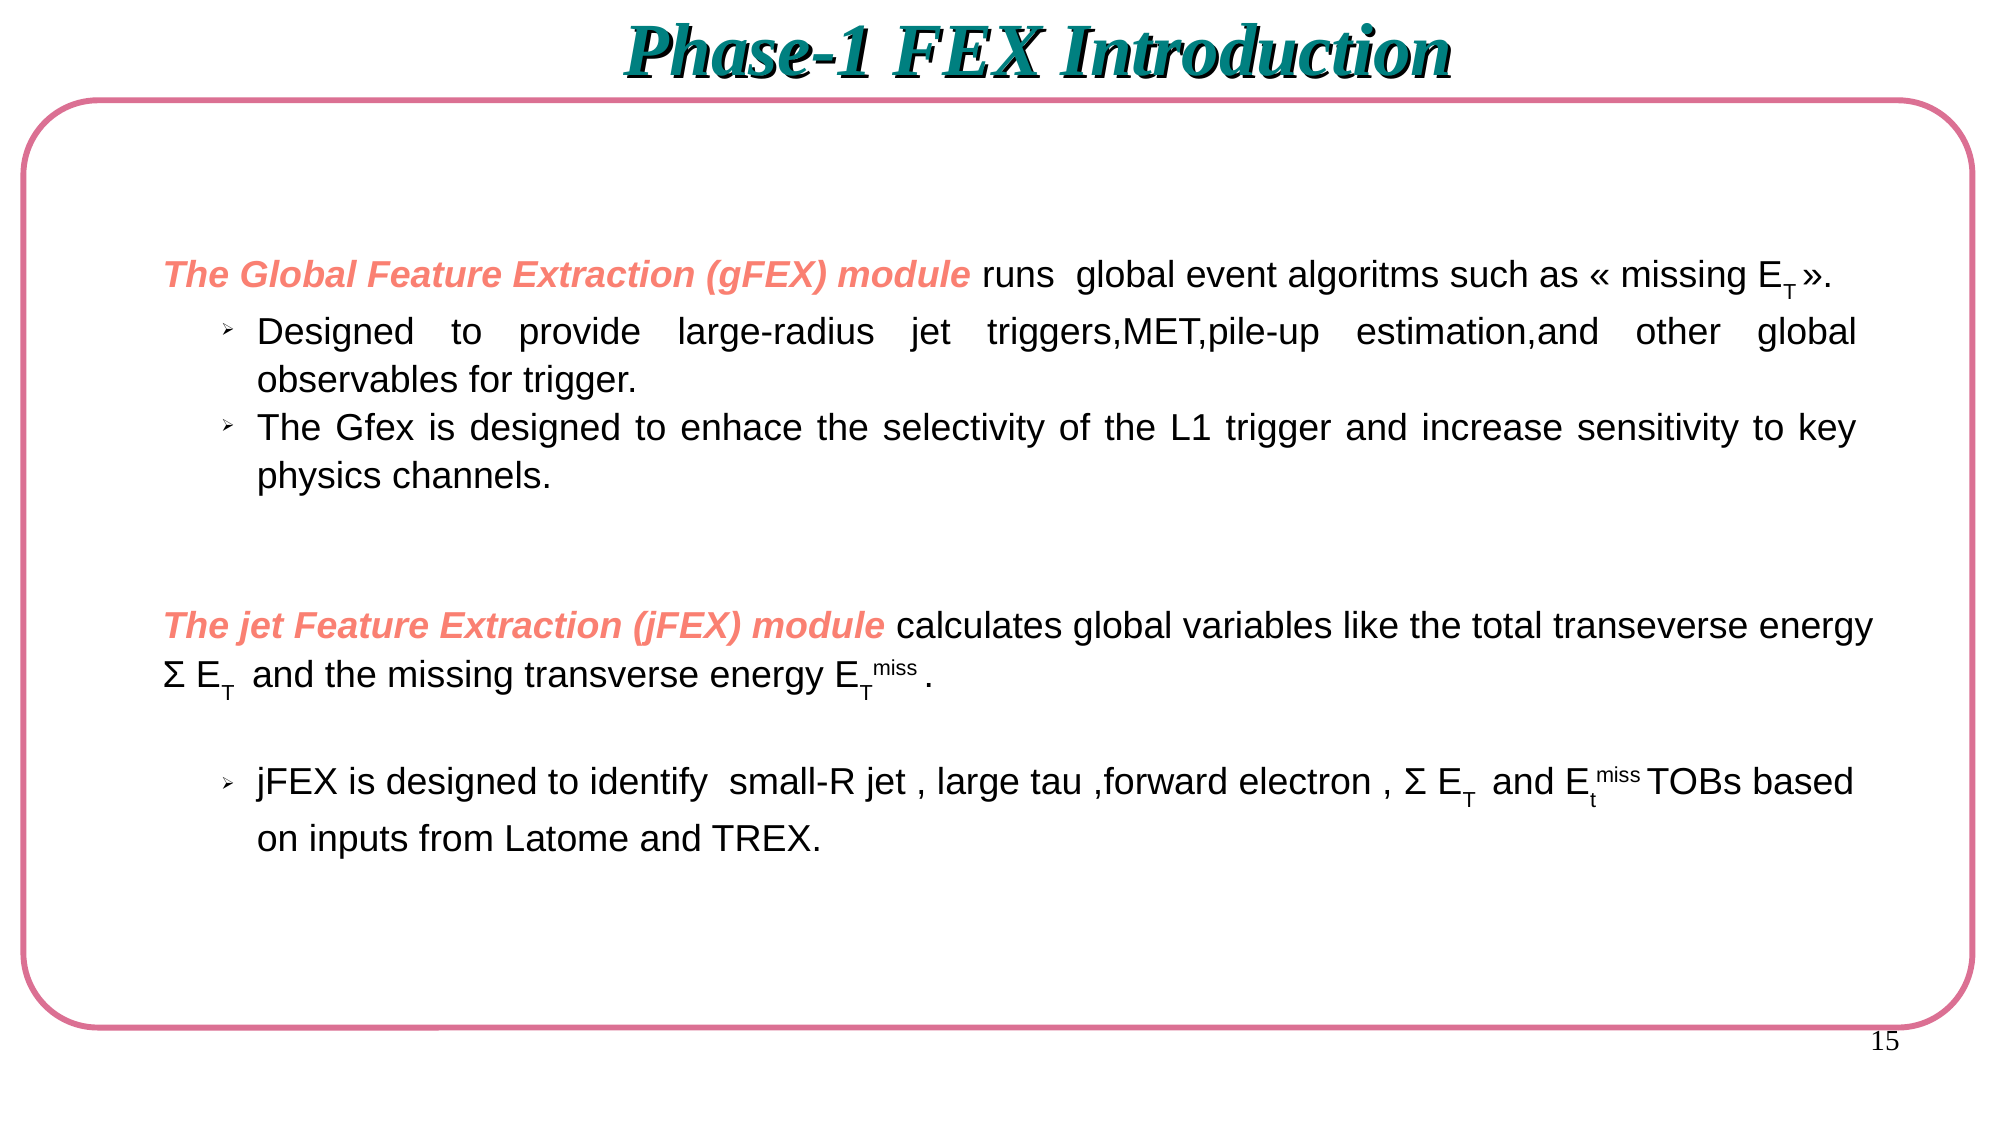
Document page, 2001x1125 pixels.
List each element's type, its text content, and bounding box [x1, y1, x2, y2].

text_box The jet Feature Extraction (jFEX) module calculates global variables like the total transeverse energy Σ ET and the missing transverse energy ETmiss . jFEX is designed to identify small-R jet , large tau ,forward electron , Σ ET and Etmiss TOBs based on inputs from Latome and TREX. [147, 590, 1896, 869]
title Phase-1 FEX Introduction [566, 0, 1510, 100]
text_box [23, 100, 1973, 1028]
text_box The Global Feature Extraction (gFEX) module runs global event algoritms such as « missing ET ». Designed to provide large-radius jet triggers,MET,pile-up estimation,and other global observables for trigger. The Gfex is designed to enhace the selectivity of the L1 trigger and increase sensitivity to key physics channels. [147, 237, 1873, 544]
